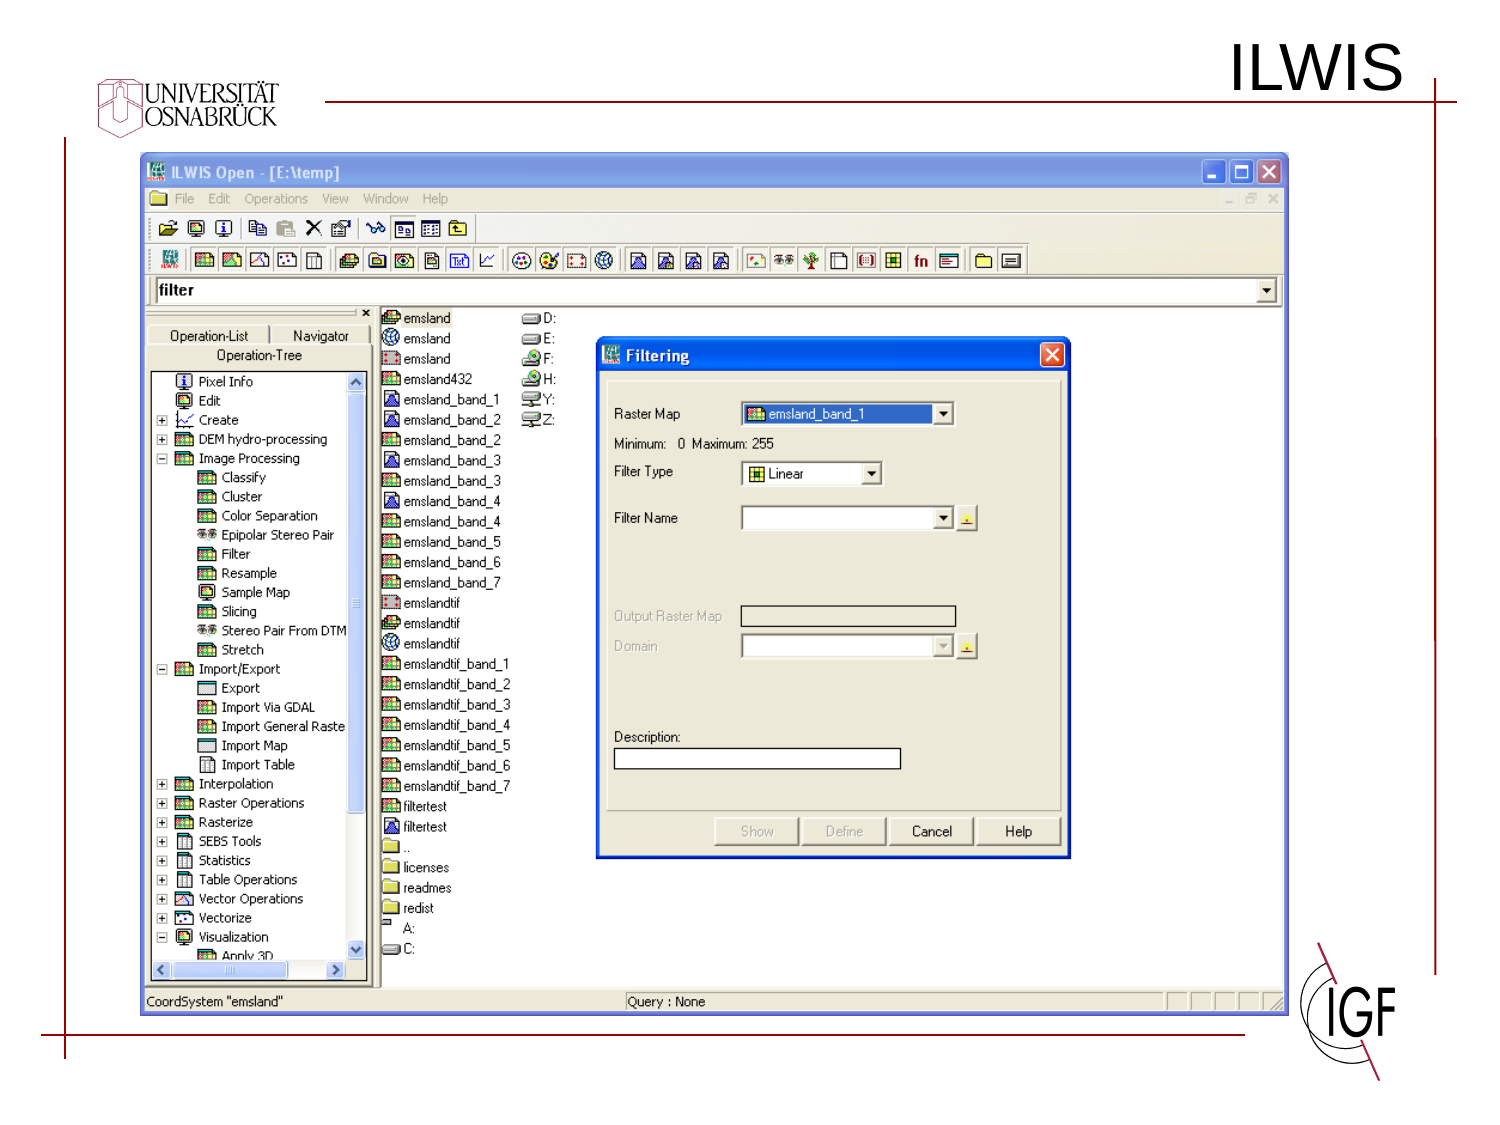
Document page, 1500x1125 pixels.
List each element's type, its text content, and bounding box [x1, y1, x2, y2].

title ILWIS [520, 4, 1421, 130]
picture [97, 79, 279, 138]
picture [140, 152, 1289, 1017]
picture [1300, 942, 1404, 1081]
